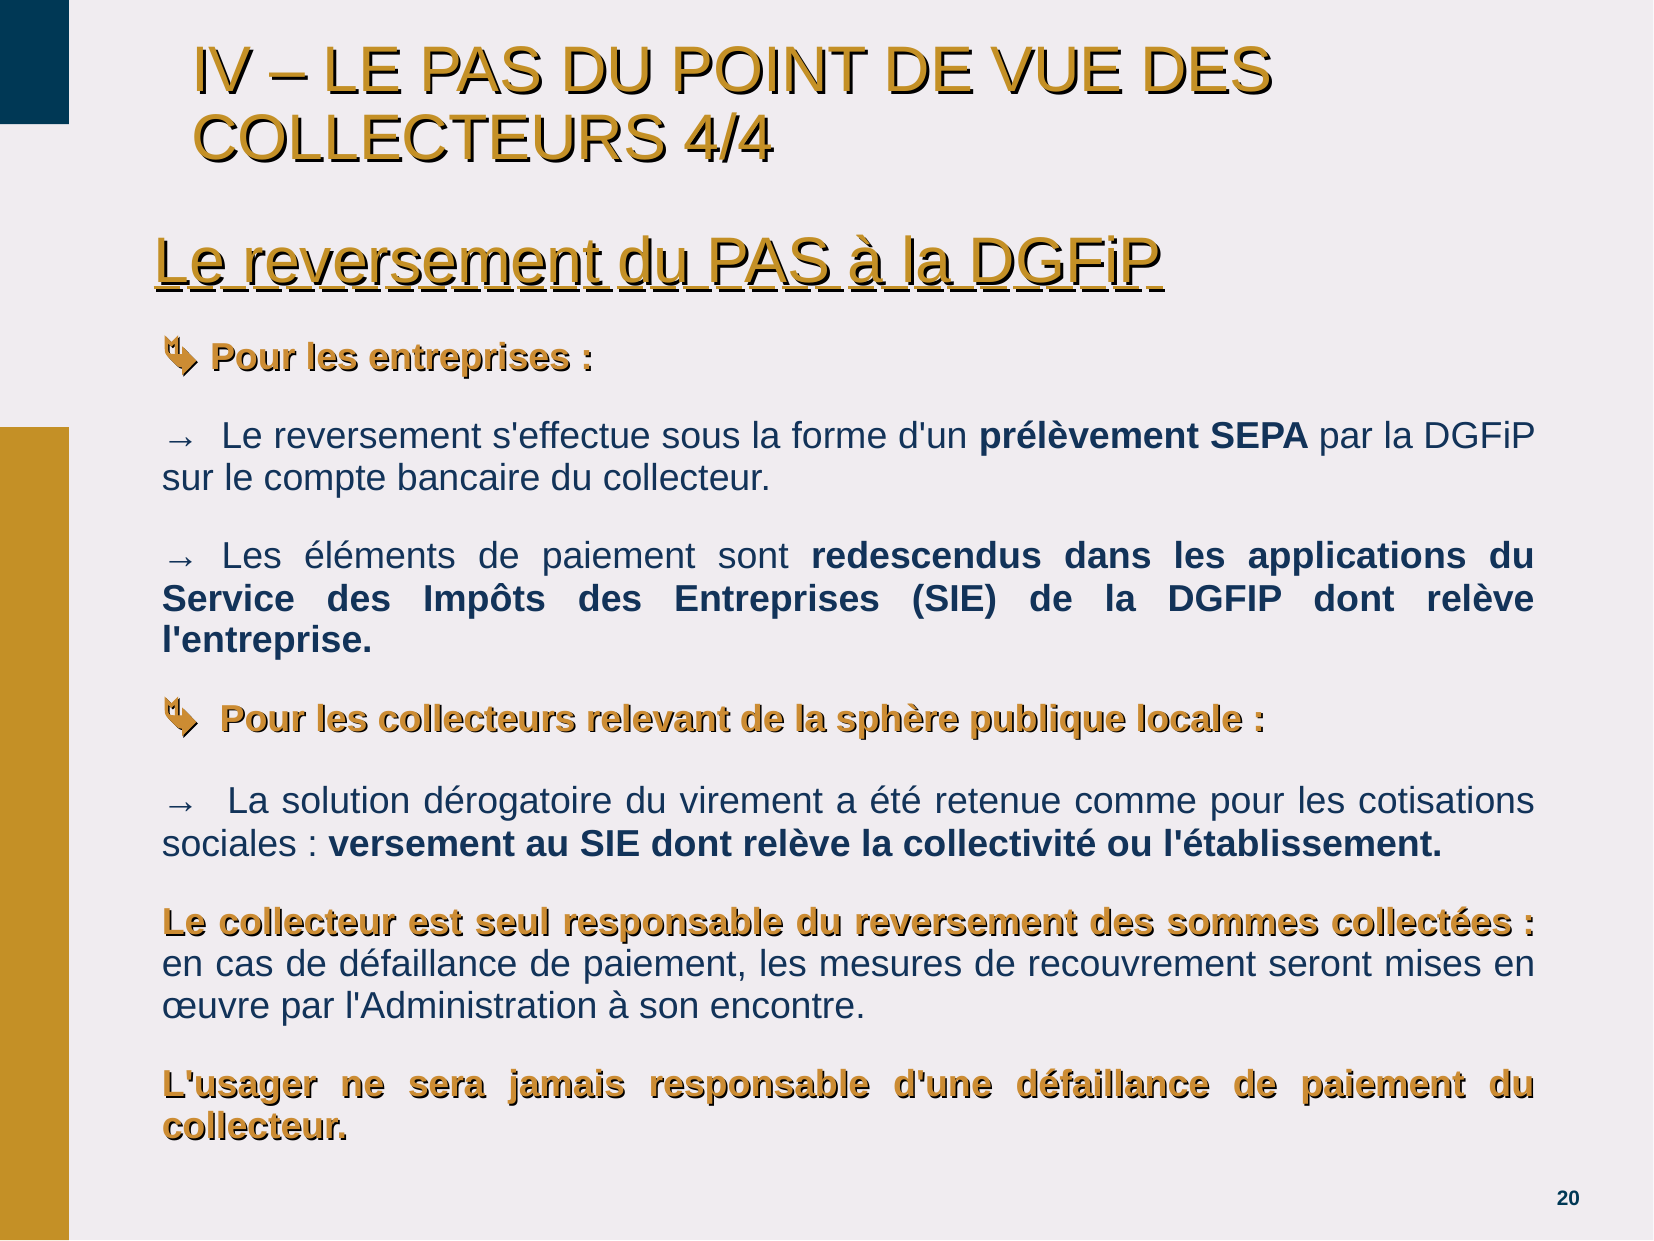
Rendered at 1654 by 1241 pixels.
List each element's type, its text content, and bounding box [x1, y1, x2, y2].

text_box IV – LE PAS DU POINT DE VUE DES COLLECTEURS 4/4 [176, 29, 1565, 185]
text_box <numéro> [1429, 1181, 1595, 1220]
list Le reversement du PAS à la DGFiP  Pour les entreprises : → Le reversement s'effectue sous la forme d'un prélèvement SEPA par la DGFiP sur le compte bancaire du collecteur. → Les éléments de paiement sont redescendus dans les applications du Service des Impôts des Entreprises (SIE) de la DGFIP dont relève l'entreprise.  Pour les collecteurs relevant de la sphère publique locale : → La solution dérogatoire du virement a été retenue comme pour les cotisations sociales : versement au SIE dont relève la collectivité ou l'établissement. Le collecteur est seul responsable du reversement des sommes collectées : en cas de défaillance de paiement, les mesures de recouvrement seront mises en œuvre par l'Administration à son encontre. L'usager ne sera jamais responsable d'une défaillance de paiement du collecteur. [118, 87, 1536, 1241]
